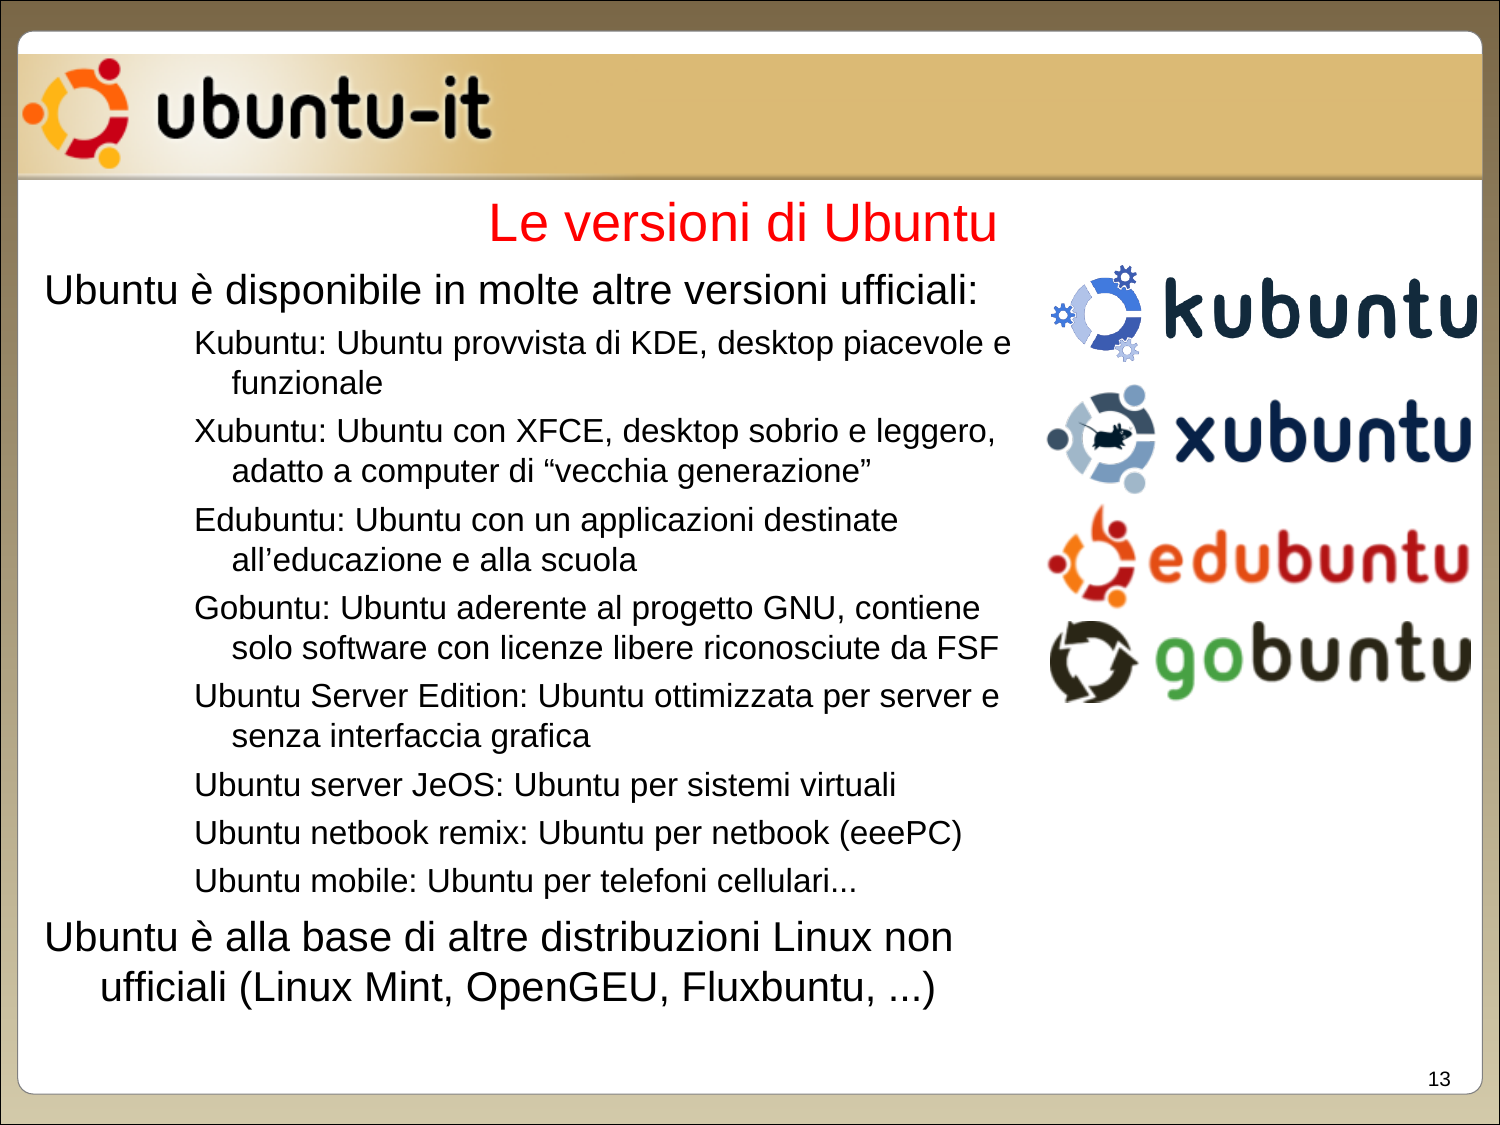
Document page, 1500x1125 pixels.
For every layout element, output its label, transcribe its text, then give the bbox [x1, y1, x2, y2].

picture [1050, 621, 1471, 703]
list Ubuntu è disponibile in molte altre versioni ufficiali: Kubuntu: Ubuntu provvista di KDE, desktop piacevole e funzionale Xubuntu: Ubuntu con XFCE, desktop sobrio e leggero, adatto a computer di “vecchia generazione” Edubuntu: Ubuntu con un applicazioni destinate all’educazione e alla scuola Gobuntu: Ubuntu aderente al progetto GNU, contiene solo software con licenze libere riconosciute da FSF Ubuntu Server Edition: Ubuntu ottimizzata per server e senza interfaccia grafica Ubuntu server JeOS: Ubuntu per sistemi virtuali Ubuntu netbook remix: Ubuntu per netbook (eeePC) Ubuntu mobile: Ubuntu per telefoni cellulari... Ubuntu è alla base di altre distribuzioni Linux non ufficiali (Linux Mint, OpenGEU, Fluxbuntu, ...) [29, 262, 1063, 1083]
picture [1033, 376, 1500, 612]
title Le versioni di Ubuntu [17, 178, 1471, 262]
picture [1051, 265, 1477, 362]
picture [18, 54, 1483, 180]
